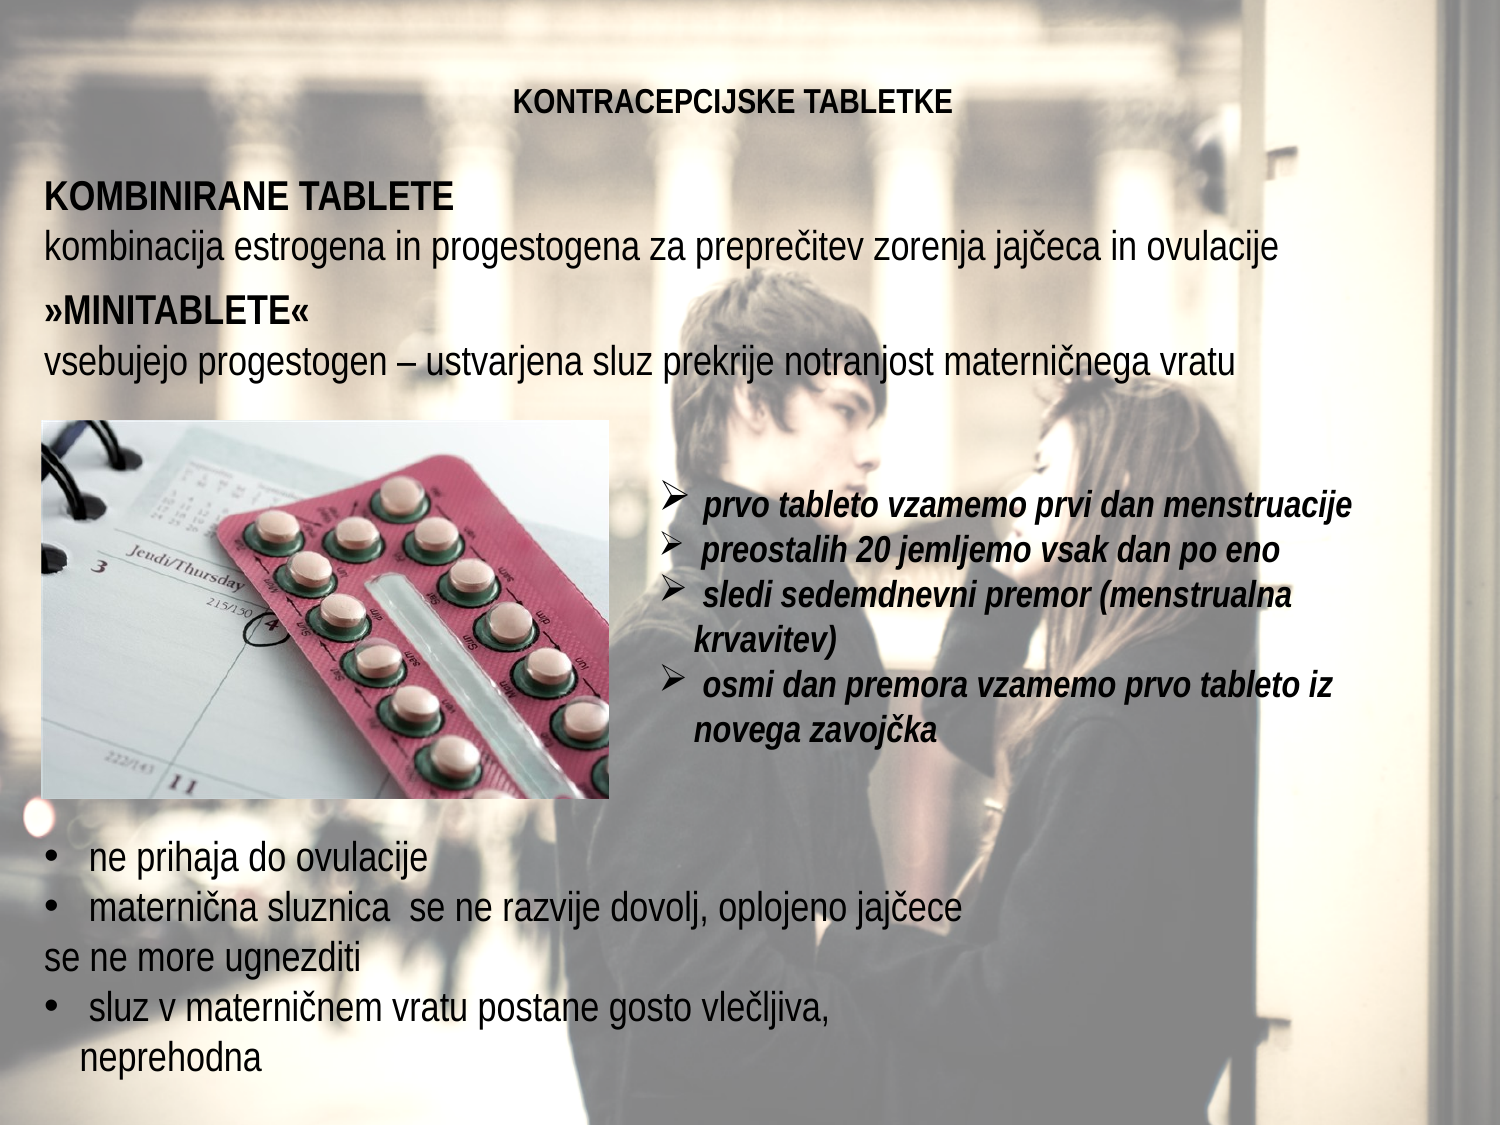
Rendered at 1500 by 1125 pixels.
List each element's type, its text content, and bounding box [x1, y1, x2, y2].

text_box KOMBINIRANE TABLETE kombinacija estrogena in progestogena za preprečitev zorenja jajčeca in ovulacije »MINITABLETE« vsebujejo progestogen – ustvarjena sluz prekrije notranjost materničnega vratu [29, 160, 1483, 942]
text_box KONTRACEPCIJSKE TABLETKE [183, 54, 1284, 145]
picture [0, 0, 1500, 1125]
text_box prvo tableto vzamemo prvi dan menstruacije preostalih 20 jemljemo vsak dan po eno sledi sedemdnevni premor (menstrualna krvavitev) osmi dan premora vzamemo prvo tableto iz novega zavojčka [643, 467, 1447, 758]
text_box ne prihaja do ovulacije maternična sluznica se ne razvije dovolj, oplojeno jajčece se ne more ugnezditi sluz v materničnem vratu postane gosto vlečljiva, neprehodna [29, 822, 1034, 1088]
